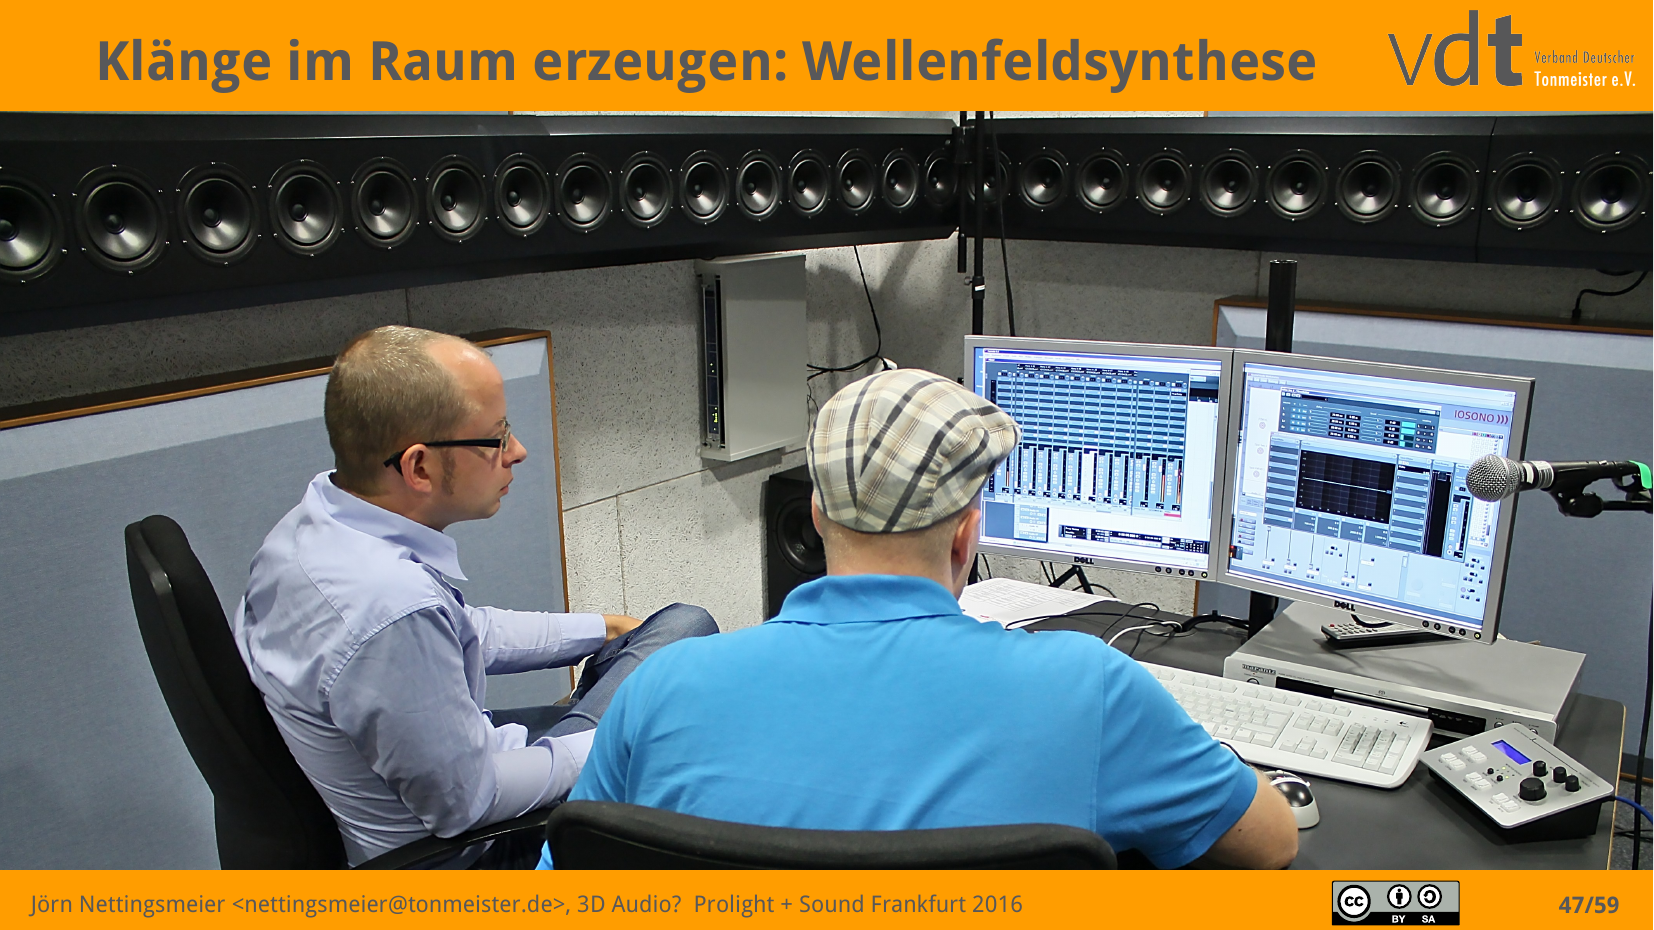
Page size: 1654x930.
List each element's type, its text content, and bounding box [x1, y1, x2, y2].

picture [0, 111, 1654, 870]
picture [1385, 0, 1646, 104]
title Klänge im Raum erzeugen: Wellenfeldsynthese [95, 0, 1385, 111]
